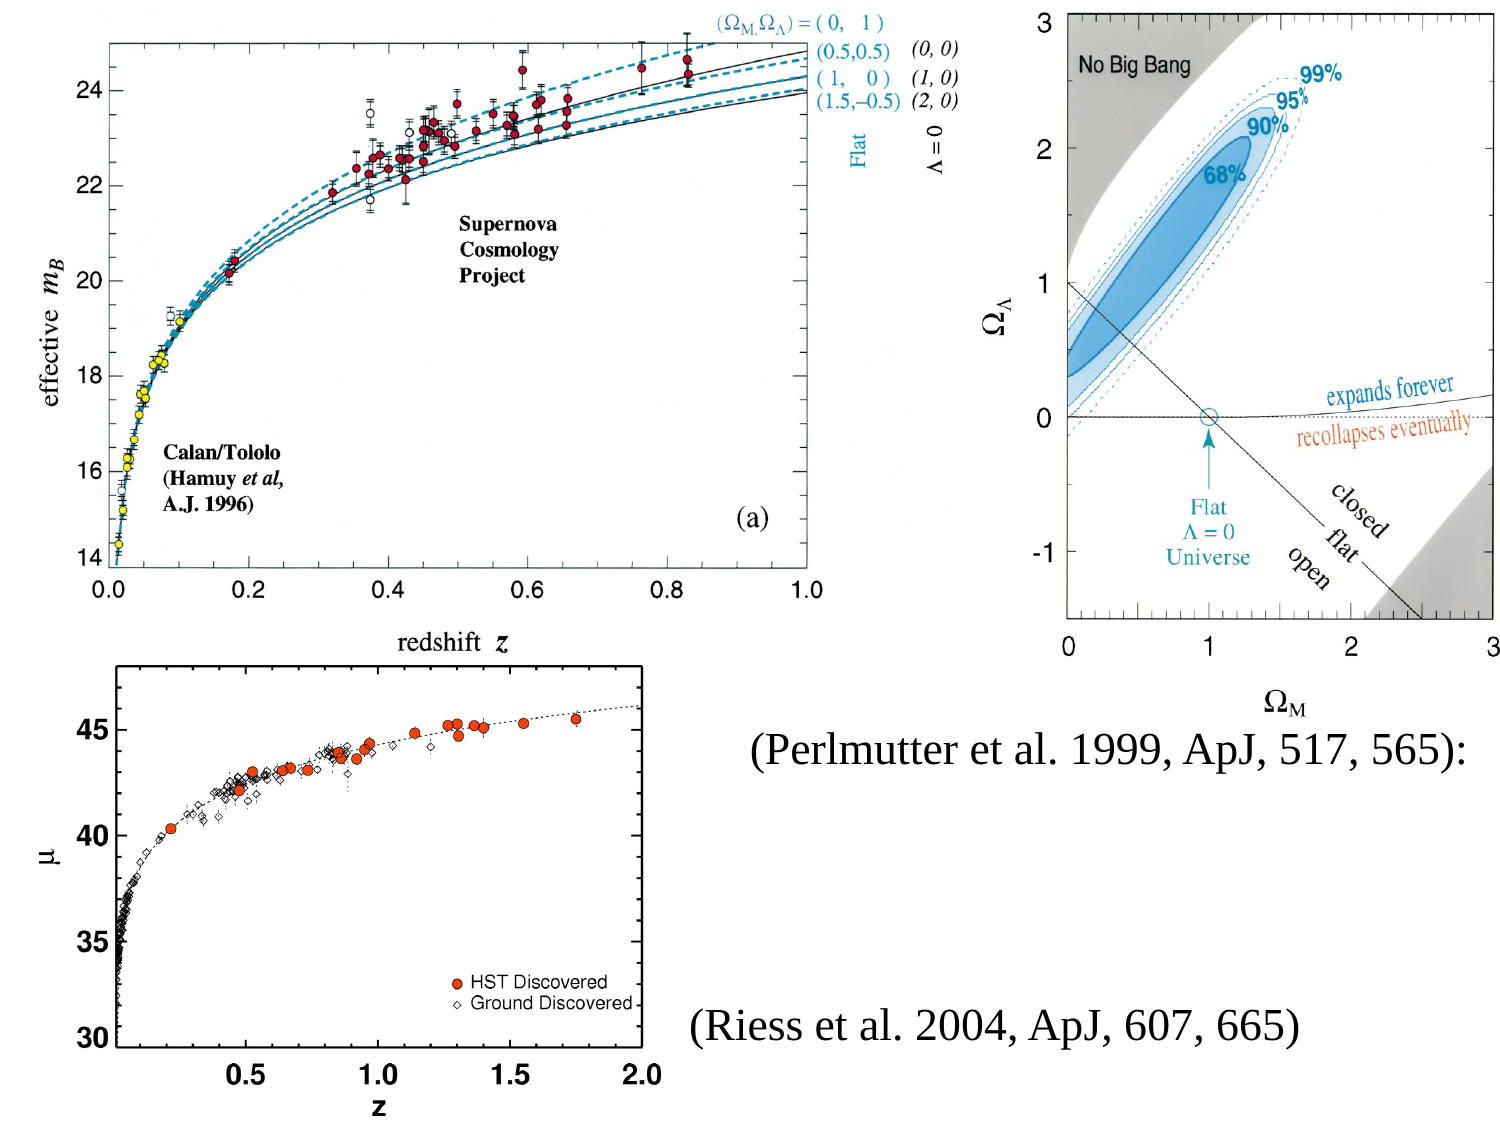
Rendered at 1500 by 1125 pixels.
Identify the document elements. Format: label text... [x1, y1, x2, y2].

picture [39, 665, 661, 1116]
text_box (Perlmutter et al. 1999, ApJ, 517, 565): [735, 711, 1486, 782]
picture [37, 9, 962, 656]
picture [979, 9, 1500, 719]
text_box (Riess et al. 2004, ApJ, 607, 665) [689, 999, 1333, 1056]
